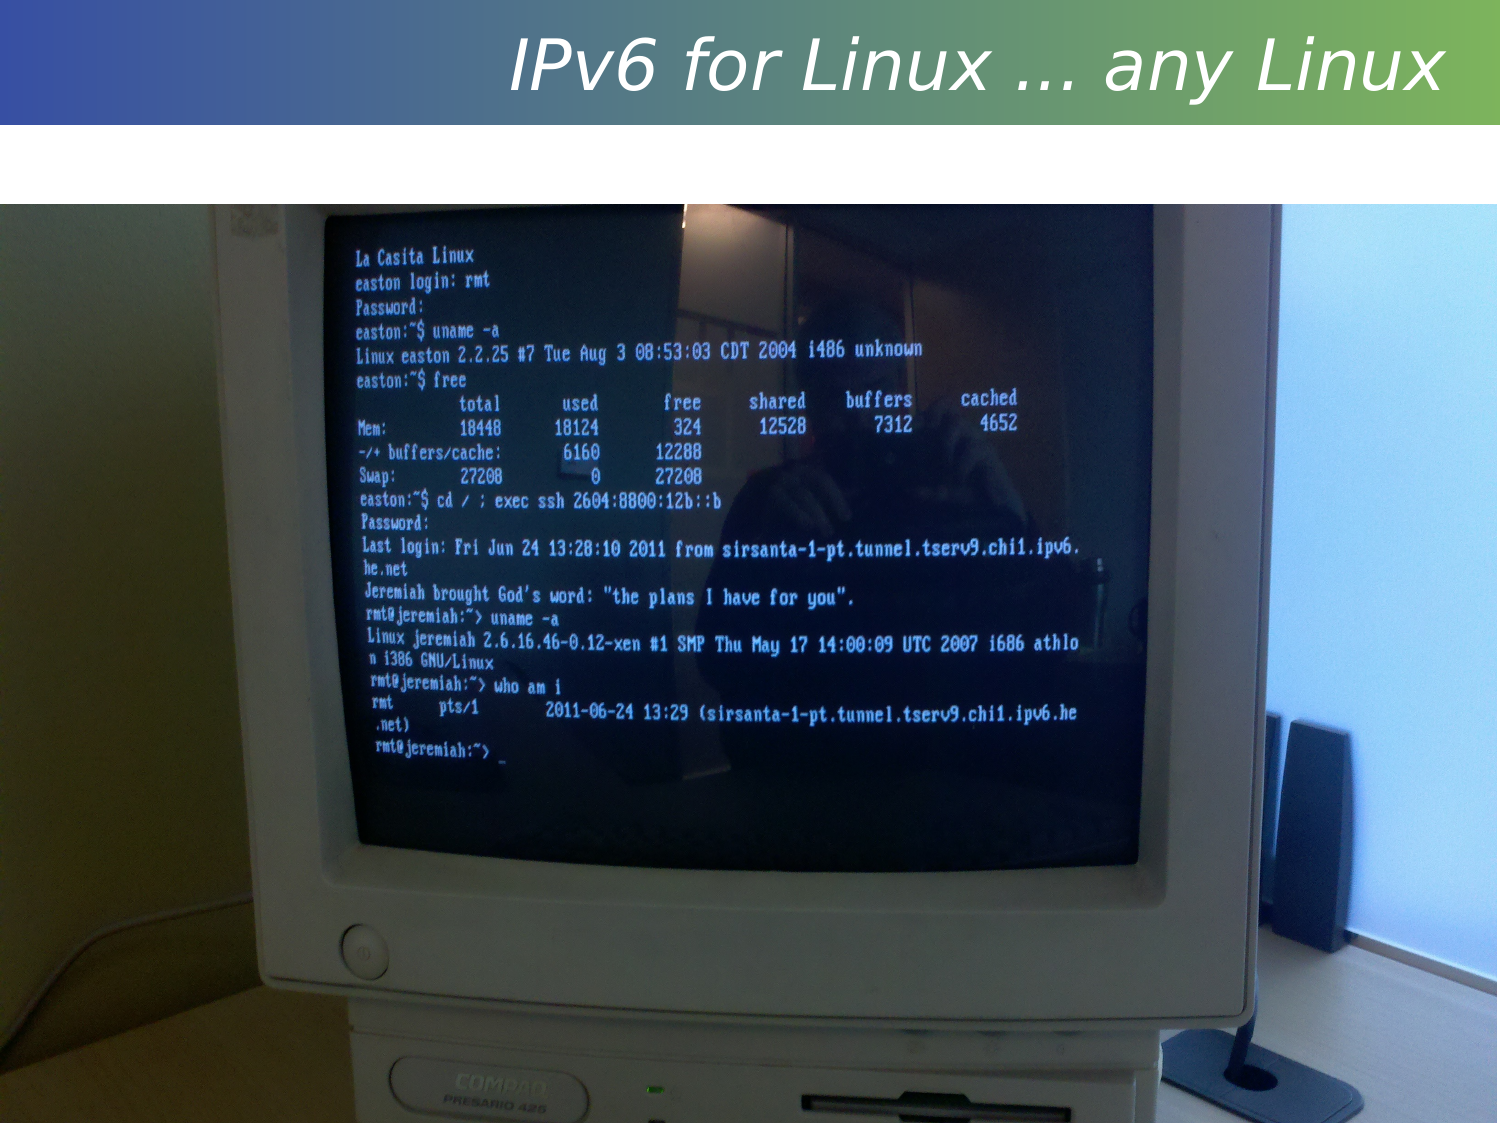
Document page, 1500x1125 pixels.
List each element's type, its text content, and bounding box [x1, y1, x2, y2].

picture [0, 204, 1497, 1123]
title IPv6 for Linux ... any Linux [62, 12, 1463, 113]
